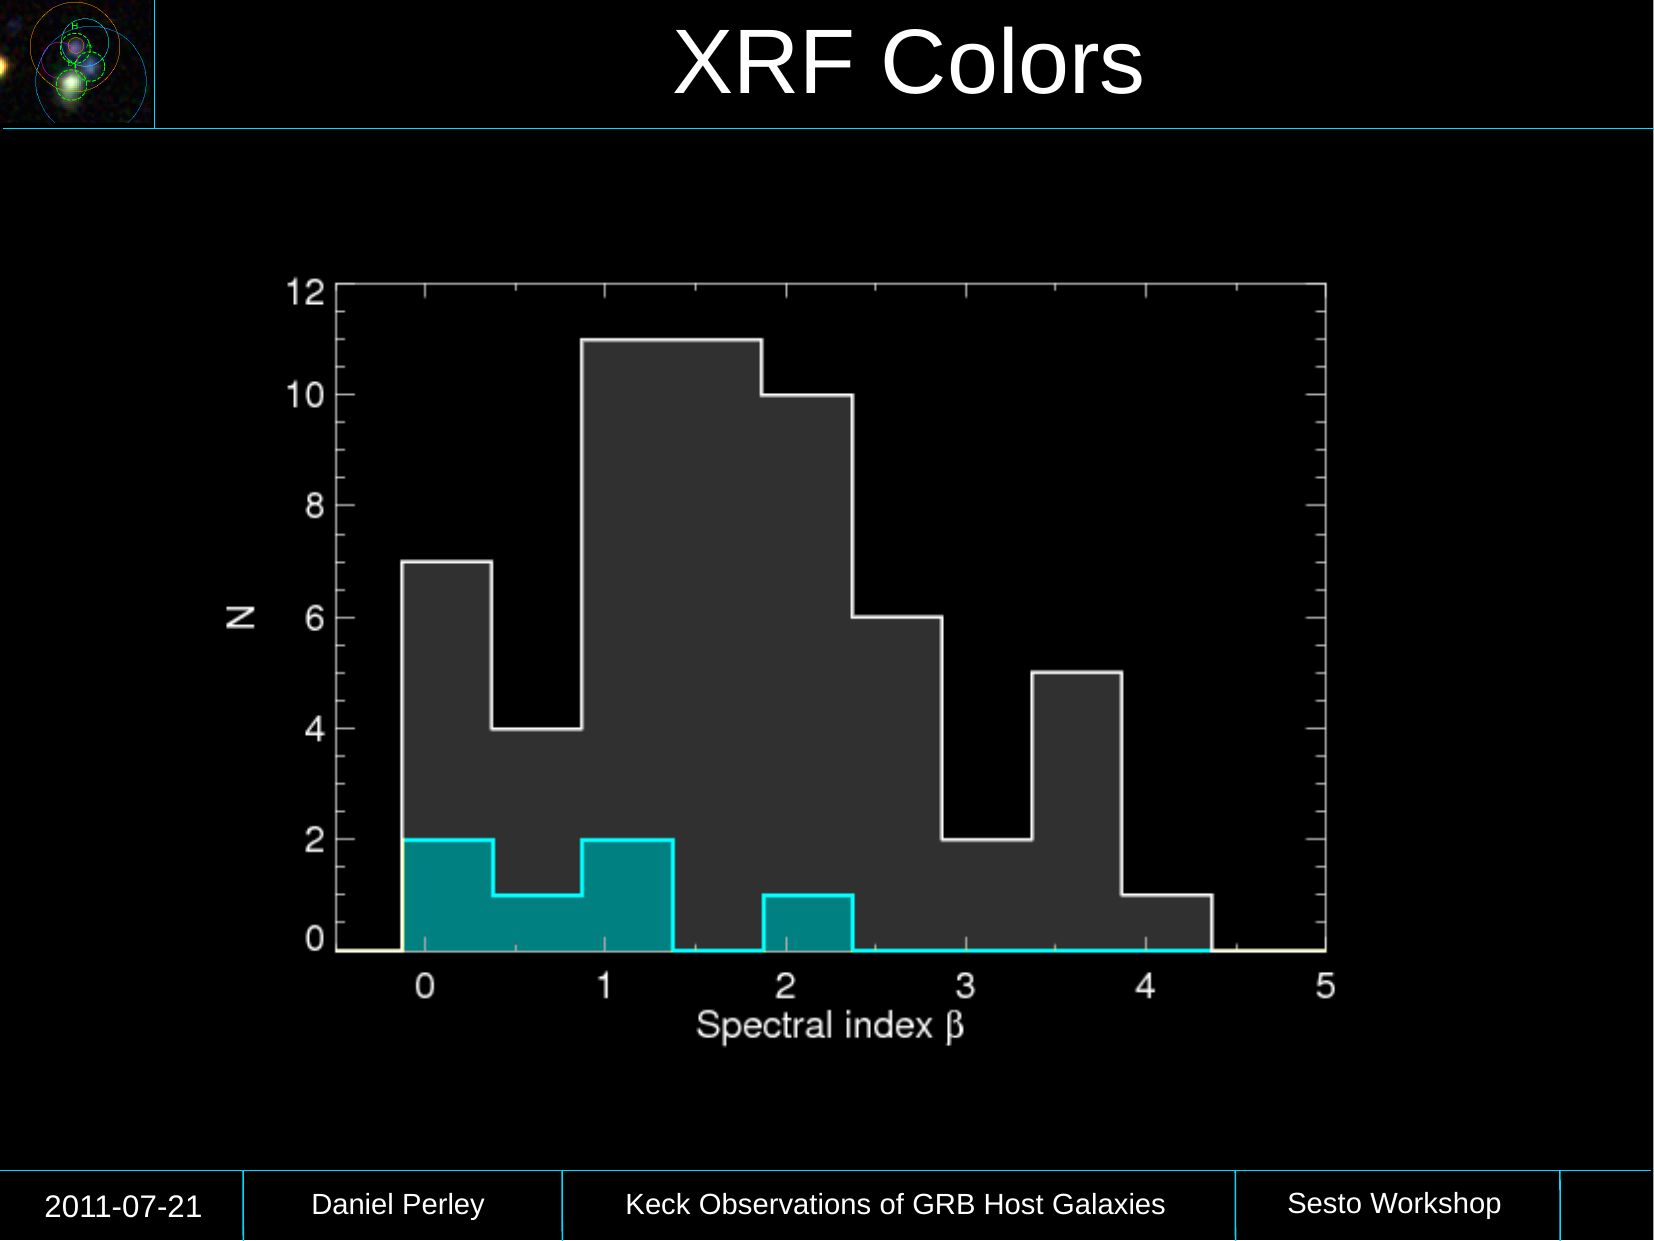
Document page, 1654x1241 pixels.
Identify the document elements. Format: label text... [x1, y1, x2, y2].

picture [0, 0, 151, 123]
picture [225, 224, 1343, 1051]
title XRF Colors [165, 10, 1654, 114]
